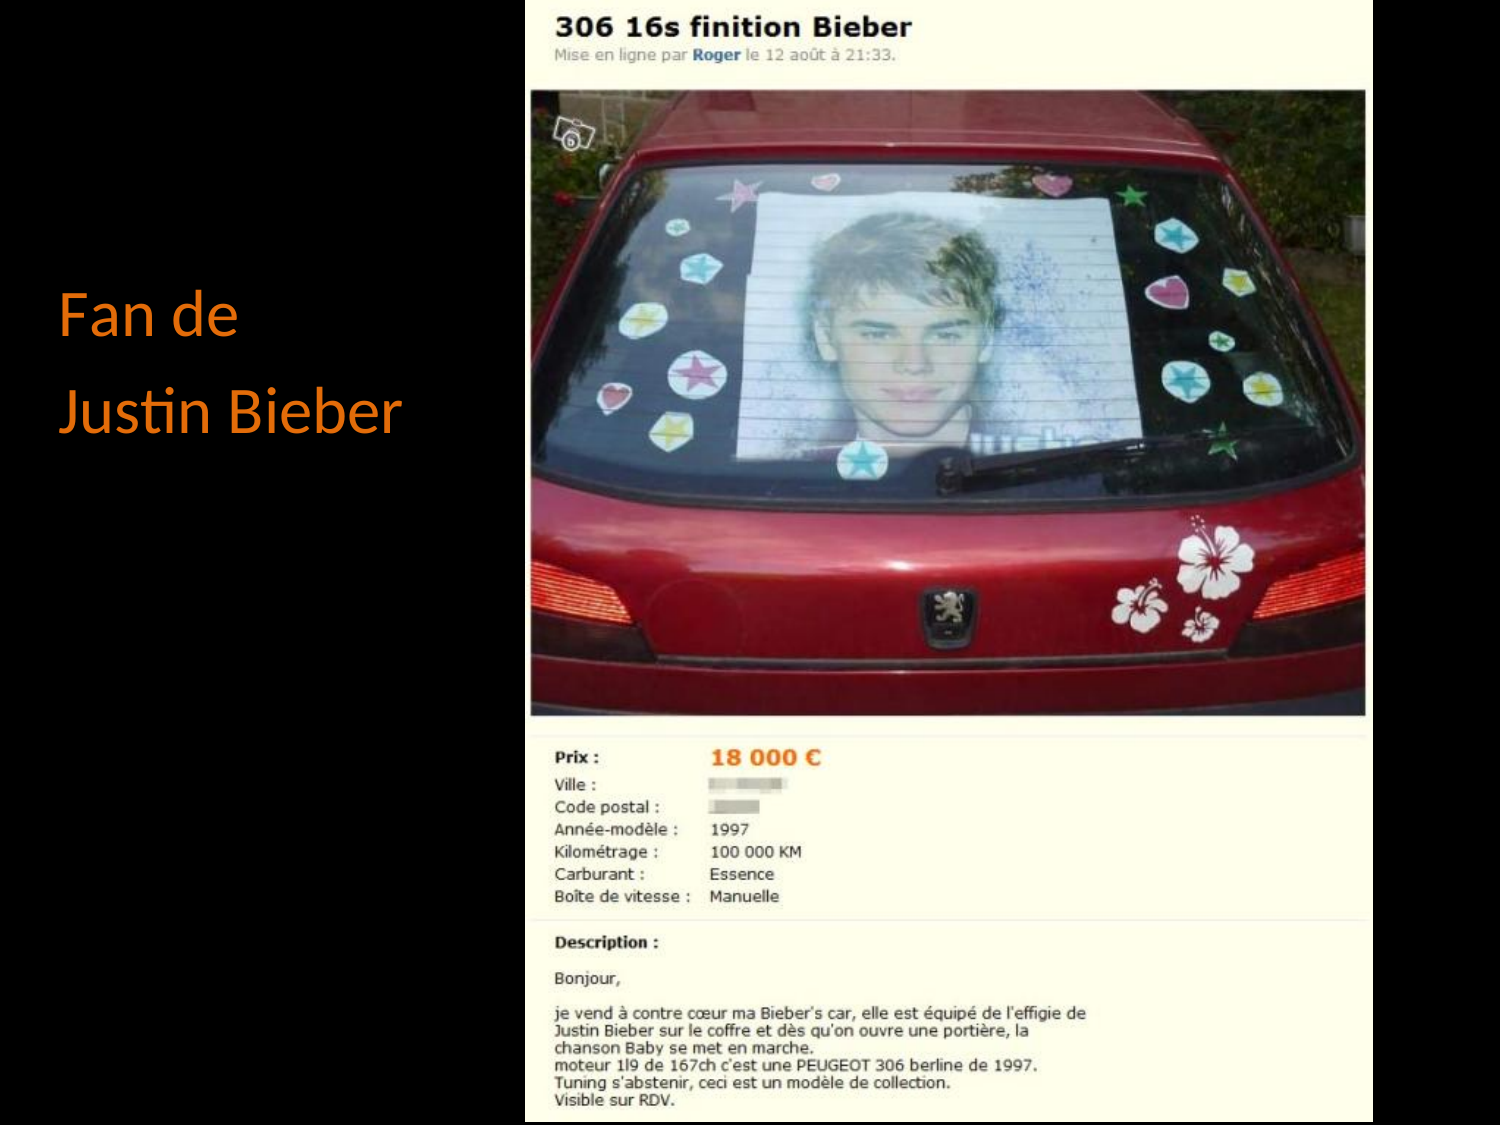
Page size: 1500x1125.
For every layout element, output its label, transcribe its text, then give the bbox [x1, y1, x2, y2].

list Fan de Justin Bieber [43, 262, 503, 648]
picture [525, 0, 1373, 1122]
